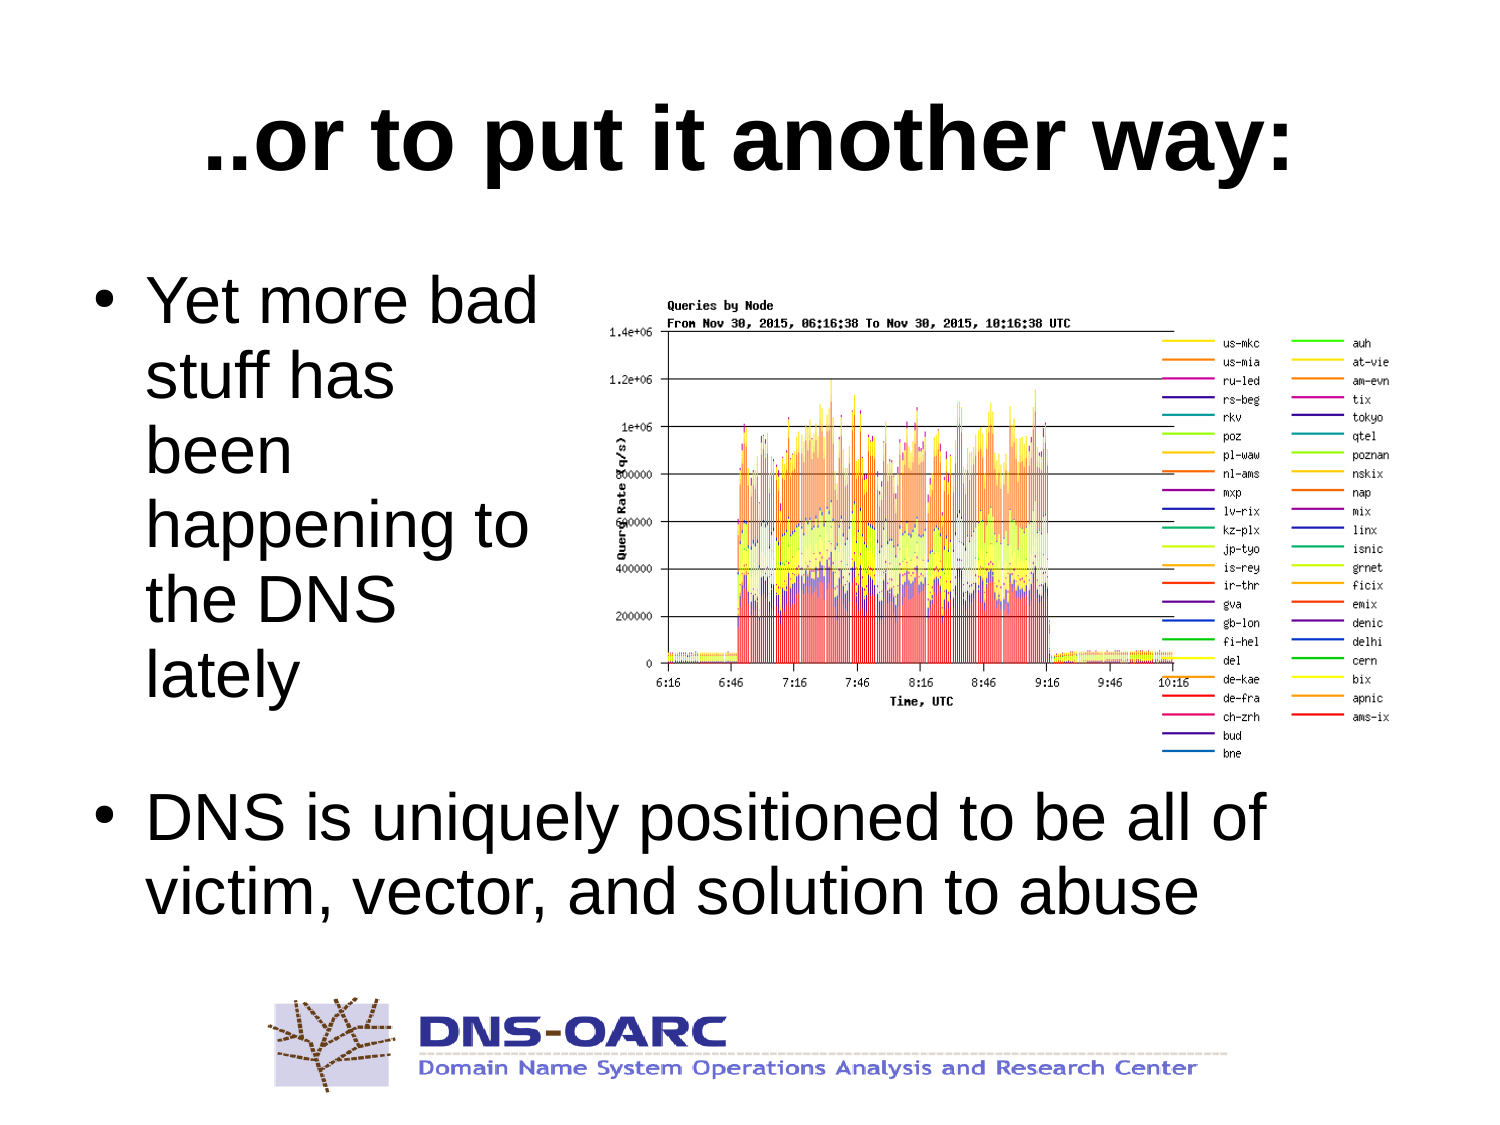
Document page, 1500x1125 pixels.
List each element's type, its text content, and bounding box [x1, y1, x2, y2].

title ..or to put it another way: [75, 44, 1425, 233]
list Yet more bad stuff has been happening to the DNS lately [75, 263, 556, 779]
list DNS is uniquely positioned to be all of victim, vector, and solution to abuse [75, 779, 1426, 1020]
picture [214, 1020, 1259, 1099]
picture [585, 269, 1426, 772]
